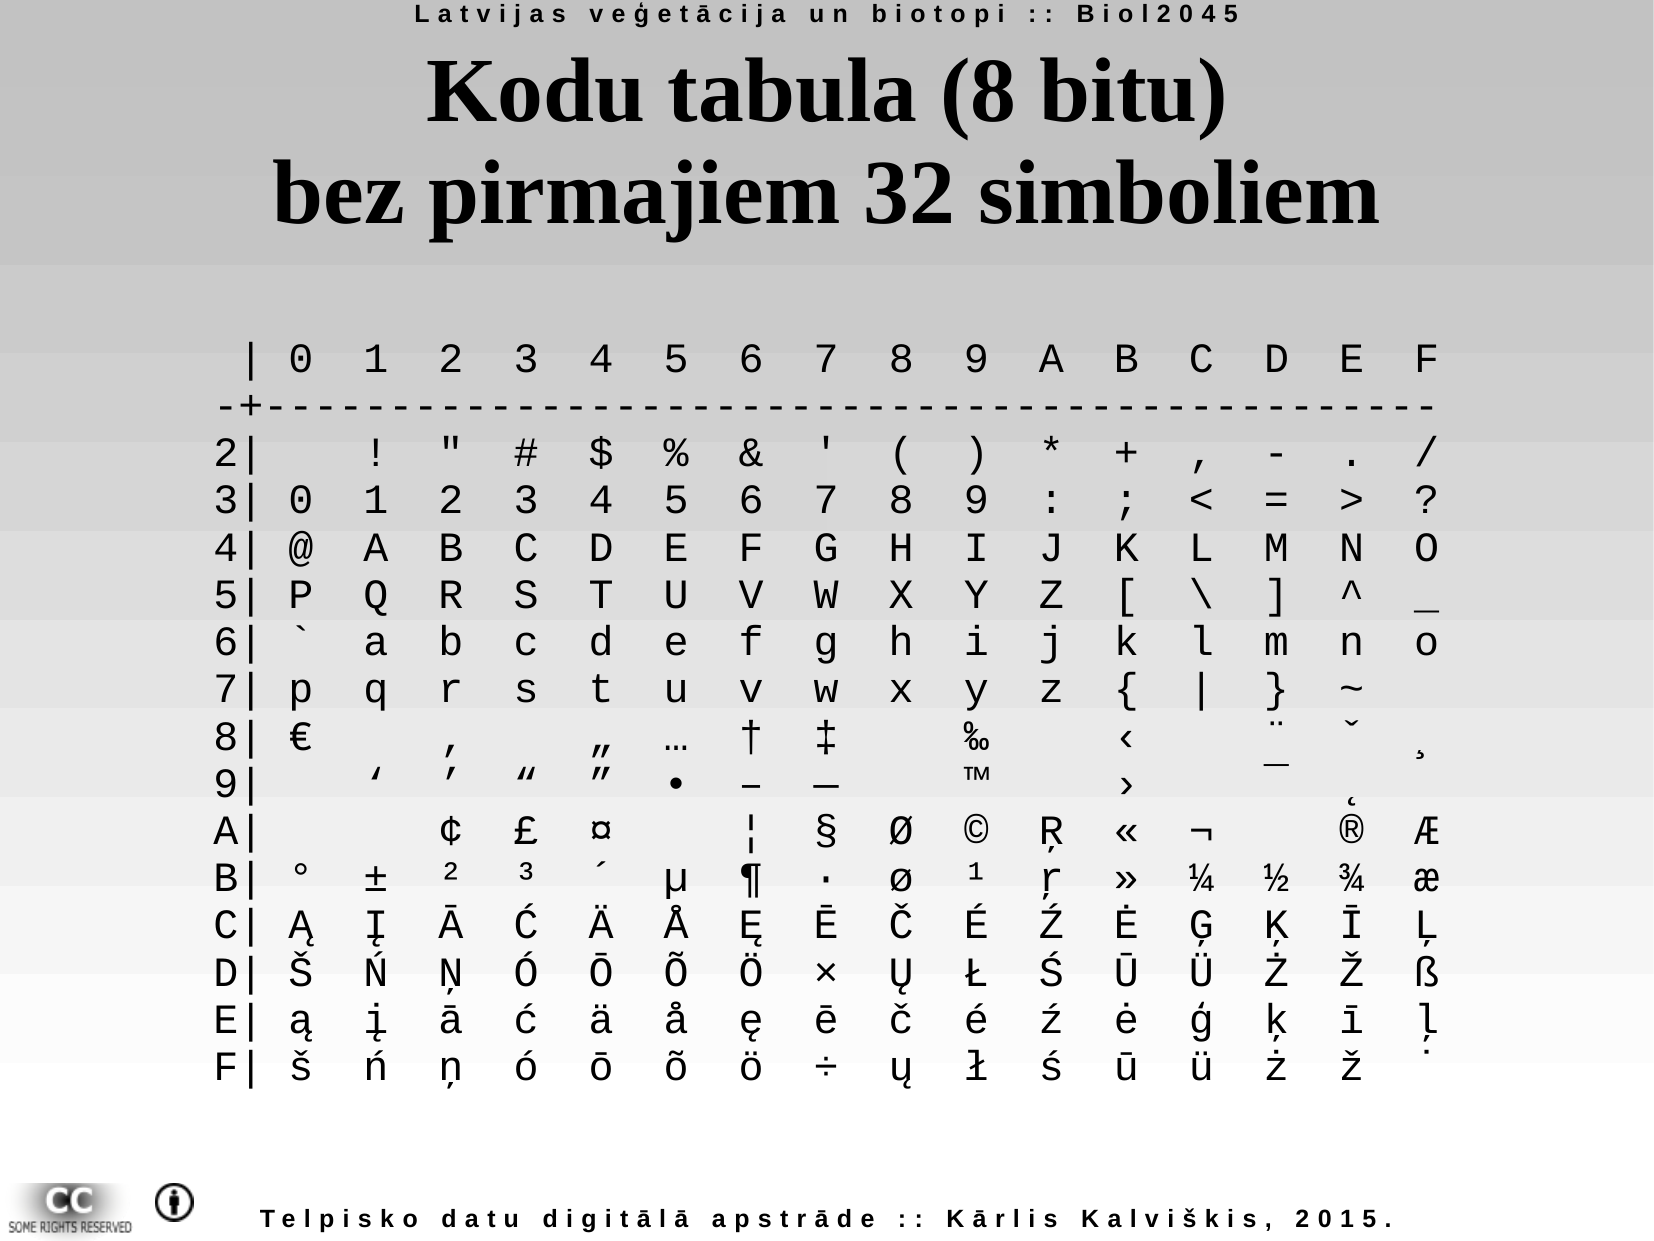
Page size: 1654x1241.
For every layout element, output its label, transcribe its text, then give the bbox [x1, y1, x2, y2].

text_box | 0 1 2 3 4 5 6 7 8 9 A B C D E F -+----------------------------------------------- 2| ! " # $ % & ' ( ) * + , - . / 3| 0 1 2 3 4 5 6 7 8 9 : ; < = > ? 4| @ A B C D E F G H I J K L M N O 5| P Q R S T U V W X Y Z [ \ ] ^ _ 6| ` a b c d e f g h i j k l m n o 7| p q r s t u v w x y z { | } ~ 8| € ‚ „ … † ‡ ‰ ‹ ¨ ˇ ¸ 9| ‘ ’ “ ” • – — ™ › ¯ ˛ A| ¢ £ ¤ ¦ § Ø © Ŗ « ¬ ® Æ B| ° ± ² ³ ´ µ ¶ · ø ¹ ŗ » ¼ ½ ¾ æ C| Ą Į Ā Ć Ä Å Ę Ē Č É Ź Ė Ģ Ķ Ī Ļ D| Š Ń Ņ Ó Ō Õ Ö × Ų Ł Ś Ū Ü Ż Ž ß E| ą į ā ć ä å ę ē č é ź ė ģ ķ ī ļ F| š ń ņ ó ō õ ö ÷ ų ł ś ū ü ż ž ˙ [213, 337, 1439, 1094]
picture [0, 0, 1654, 1241]
title Kodu tabula (8 bitu) bez pirmajiem 32 simboliem [59, 37, 1596, 246]
